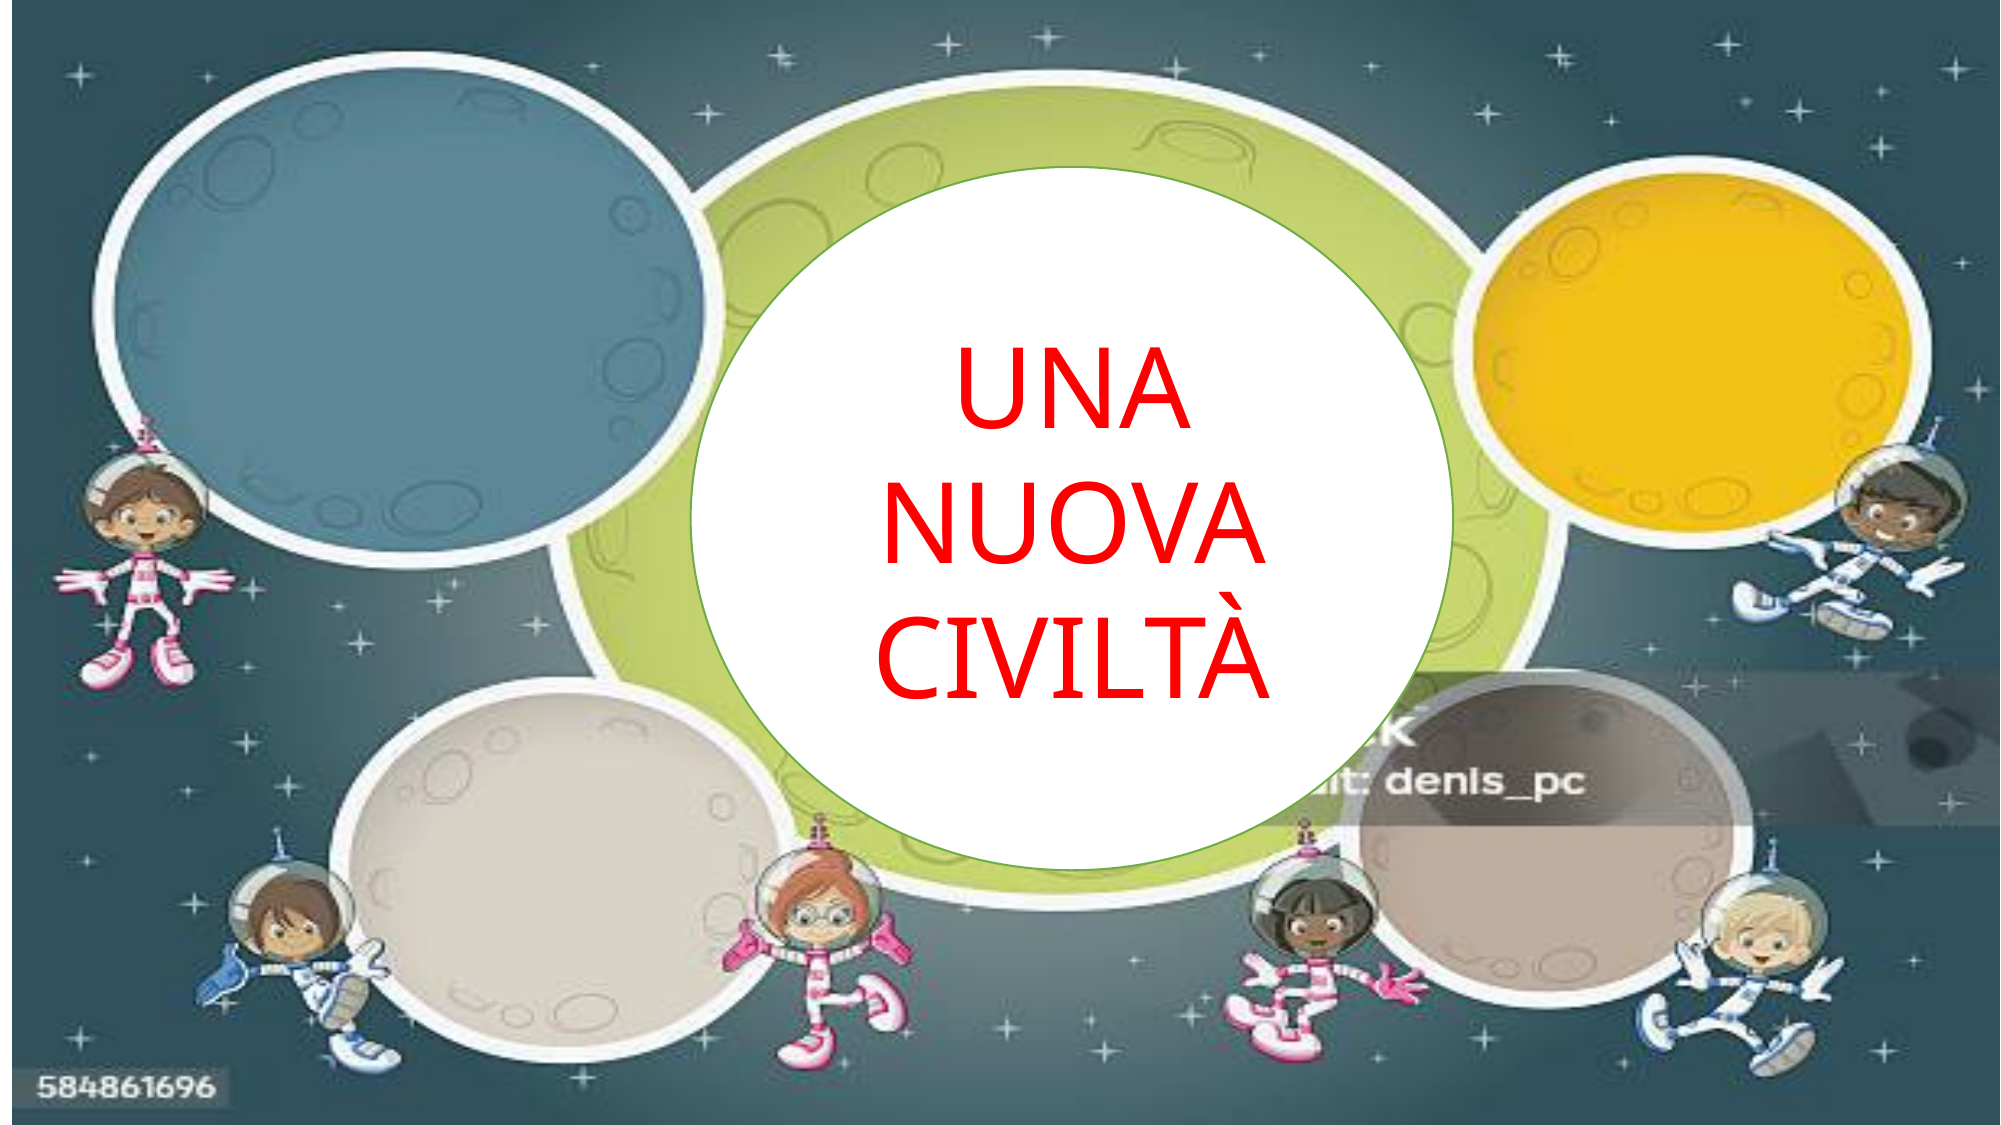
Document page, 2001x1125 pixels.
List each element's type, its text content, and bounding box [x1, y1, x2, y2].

text_box UNA NUOVA CIVILTÀ [690, 166, 1454, 871]
picture [12, 0, 2000, 1125]
